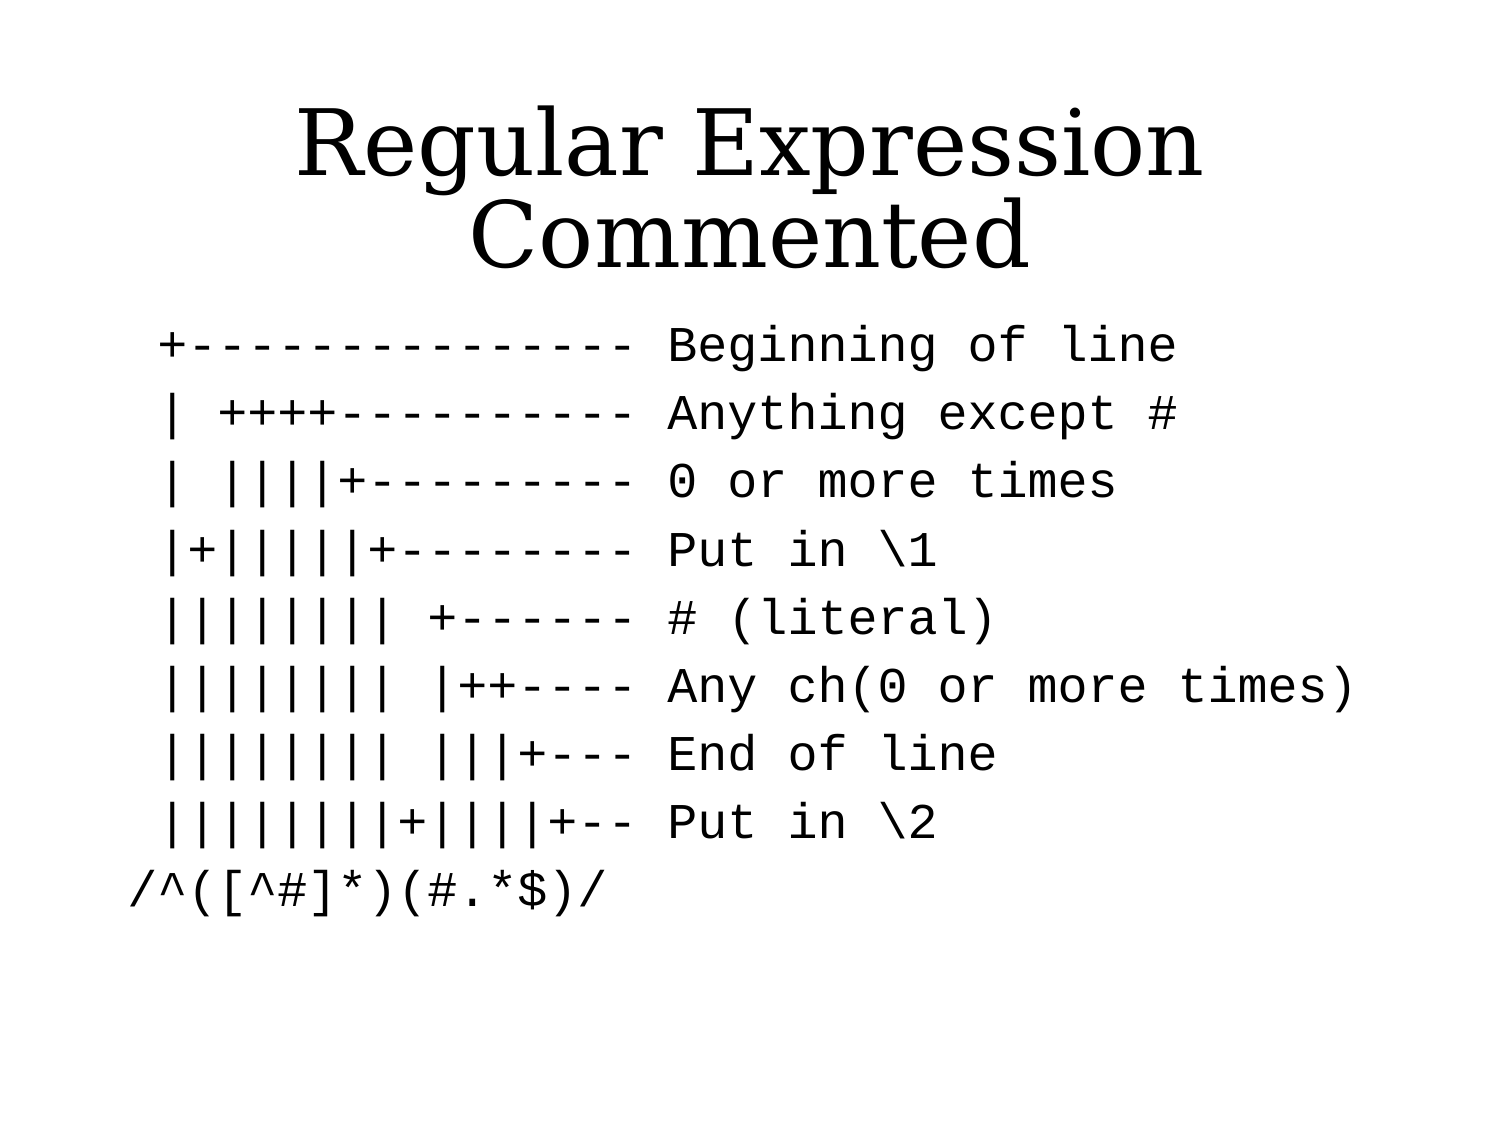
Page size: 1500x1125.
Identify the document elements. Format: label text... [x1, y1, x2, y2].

title Regular Expression Commented [112, 86, 1388, 301]
list +--------------- Beginning of line | ++++---------- Anything except # | ||||+--------- 0 or more times |+|||||+-------- Put in \1 |||||||| +------ # (literal) |||||||| |++---- Any ch(0 or more times) |||||||| |||+--- End of line ||||||||+||||+-- Put in \2 /^([^#]*)(#.*$)/ [112, 312, 1388, 988]
